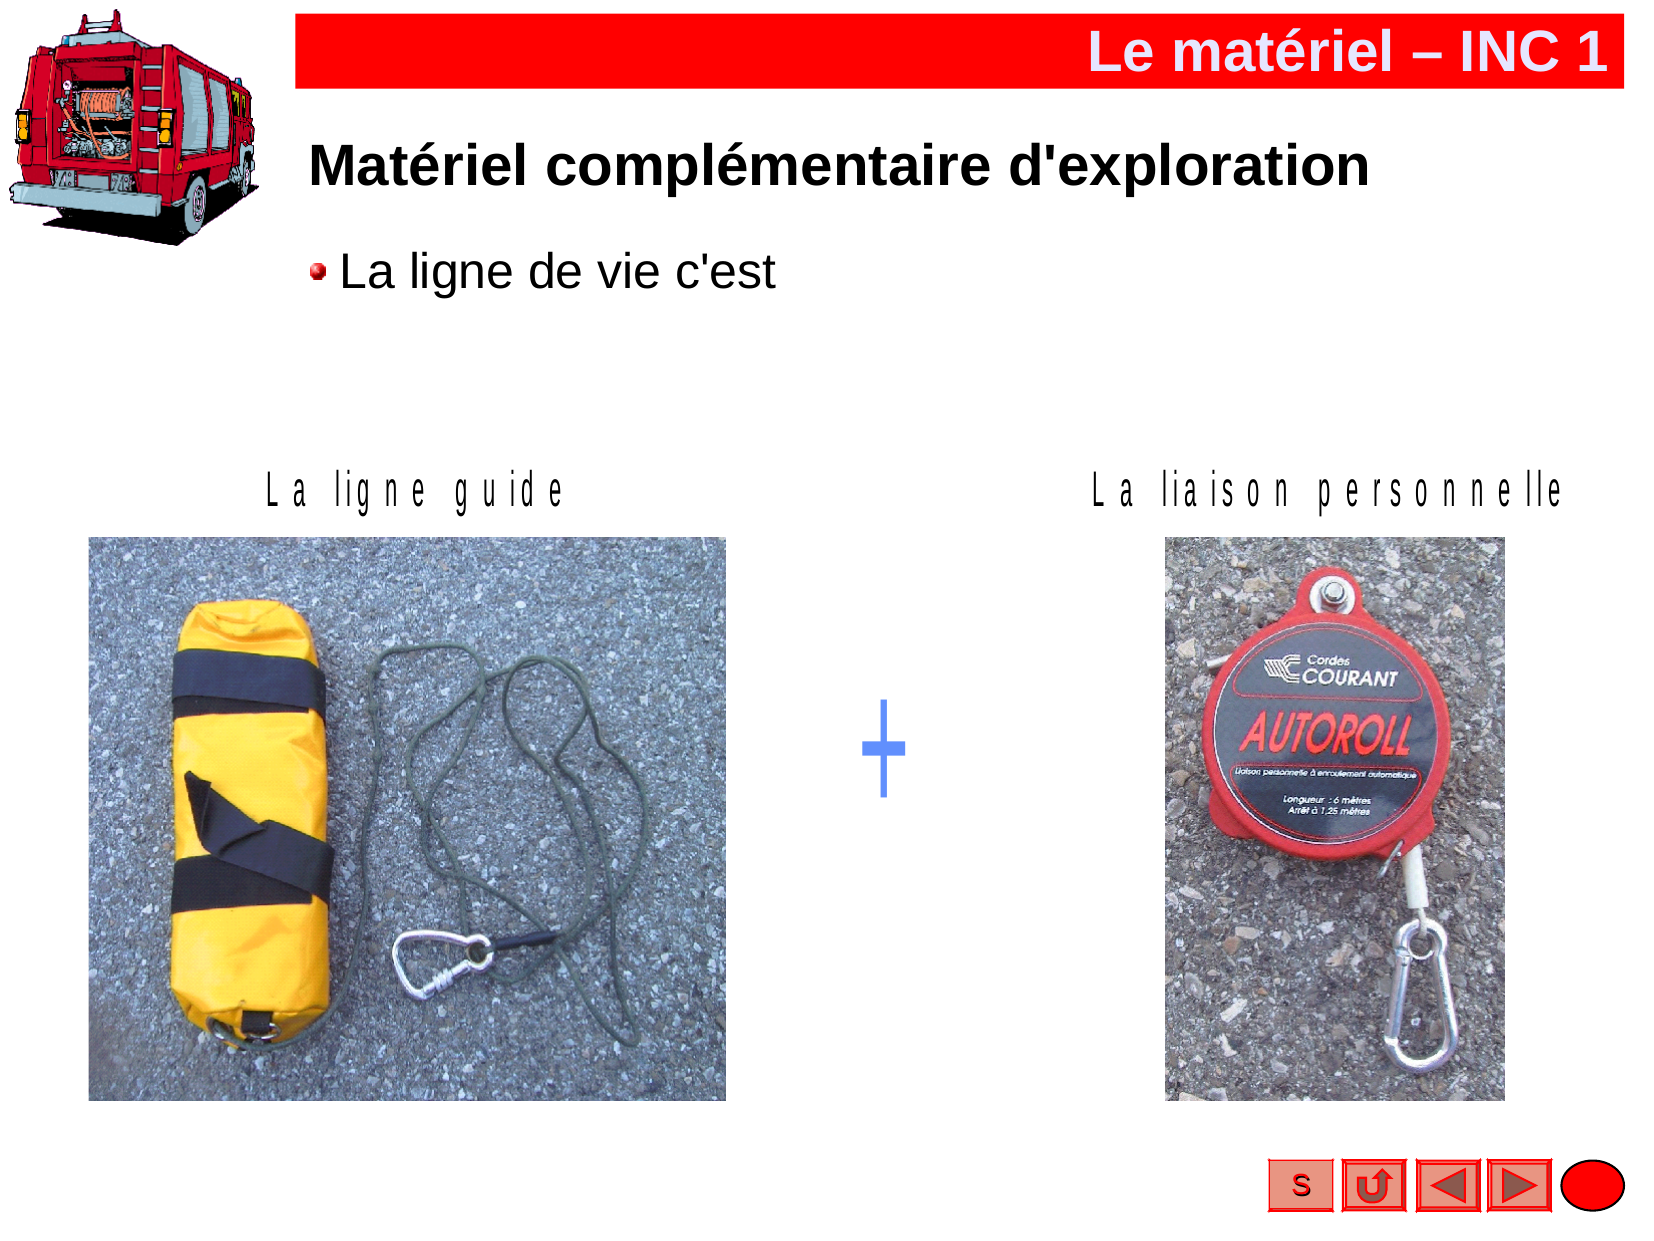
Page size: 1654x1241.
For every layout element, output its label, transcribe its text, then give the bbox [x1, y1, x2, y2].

text_box Le matériel – INC 1 [295, 13, 1625, 89]
picture [8, 8, 260, 246]
text_box [1561, 1160, 1625, 1211]
text_box Matériel complémentaire d'exploration [260, 125, 1388, 206]
picture [88, 442, 726, 1101]
text_box La ligne de vie c'est [295, 236, 806, 337]
picture [738, 442, 1607, 1101]
